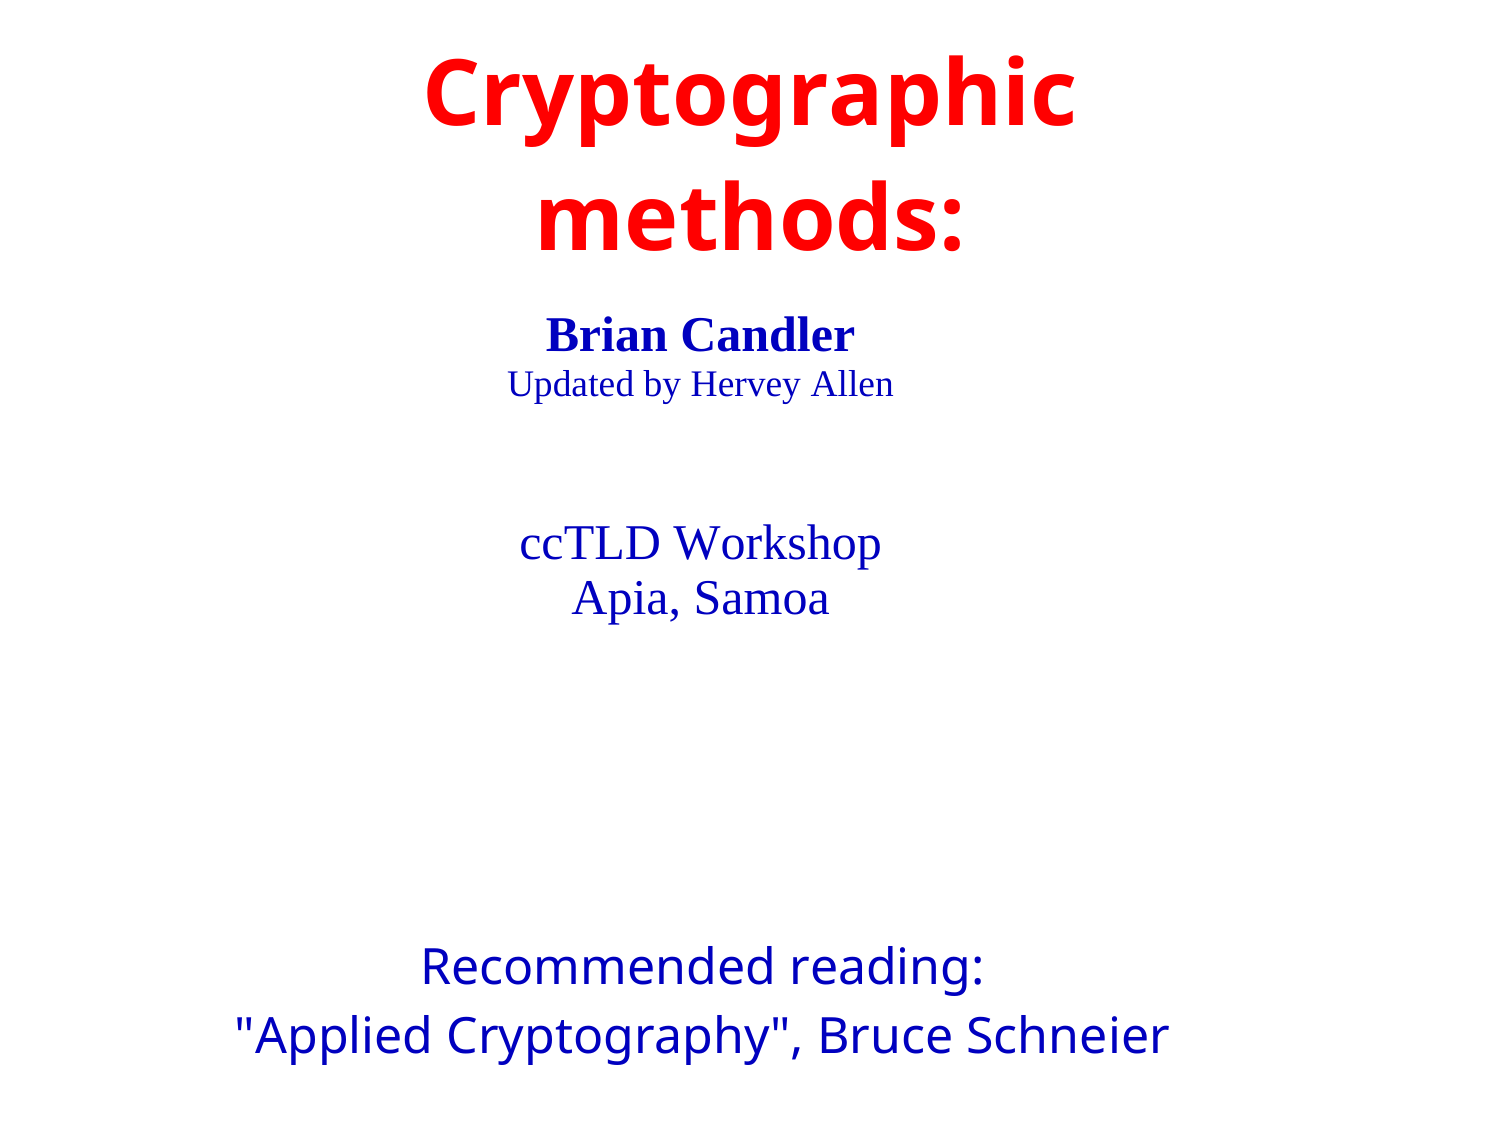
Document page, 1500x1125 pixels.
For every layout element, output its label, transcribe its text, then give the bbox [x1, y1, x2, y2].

text_box Brian Candler Updated by Hervey Allen ccTLD Workshop Apia, Samoa [400, 299, 1001, 720]
text_box [712, 149, 788, 235]
text_box Recommended reading: "Applied Cryptography", Bruce Schneier [234, 931, 1171, 1069]
title Cryptographic methods: [215, 27, 1286, 141]
